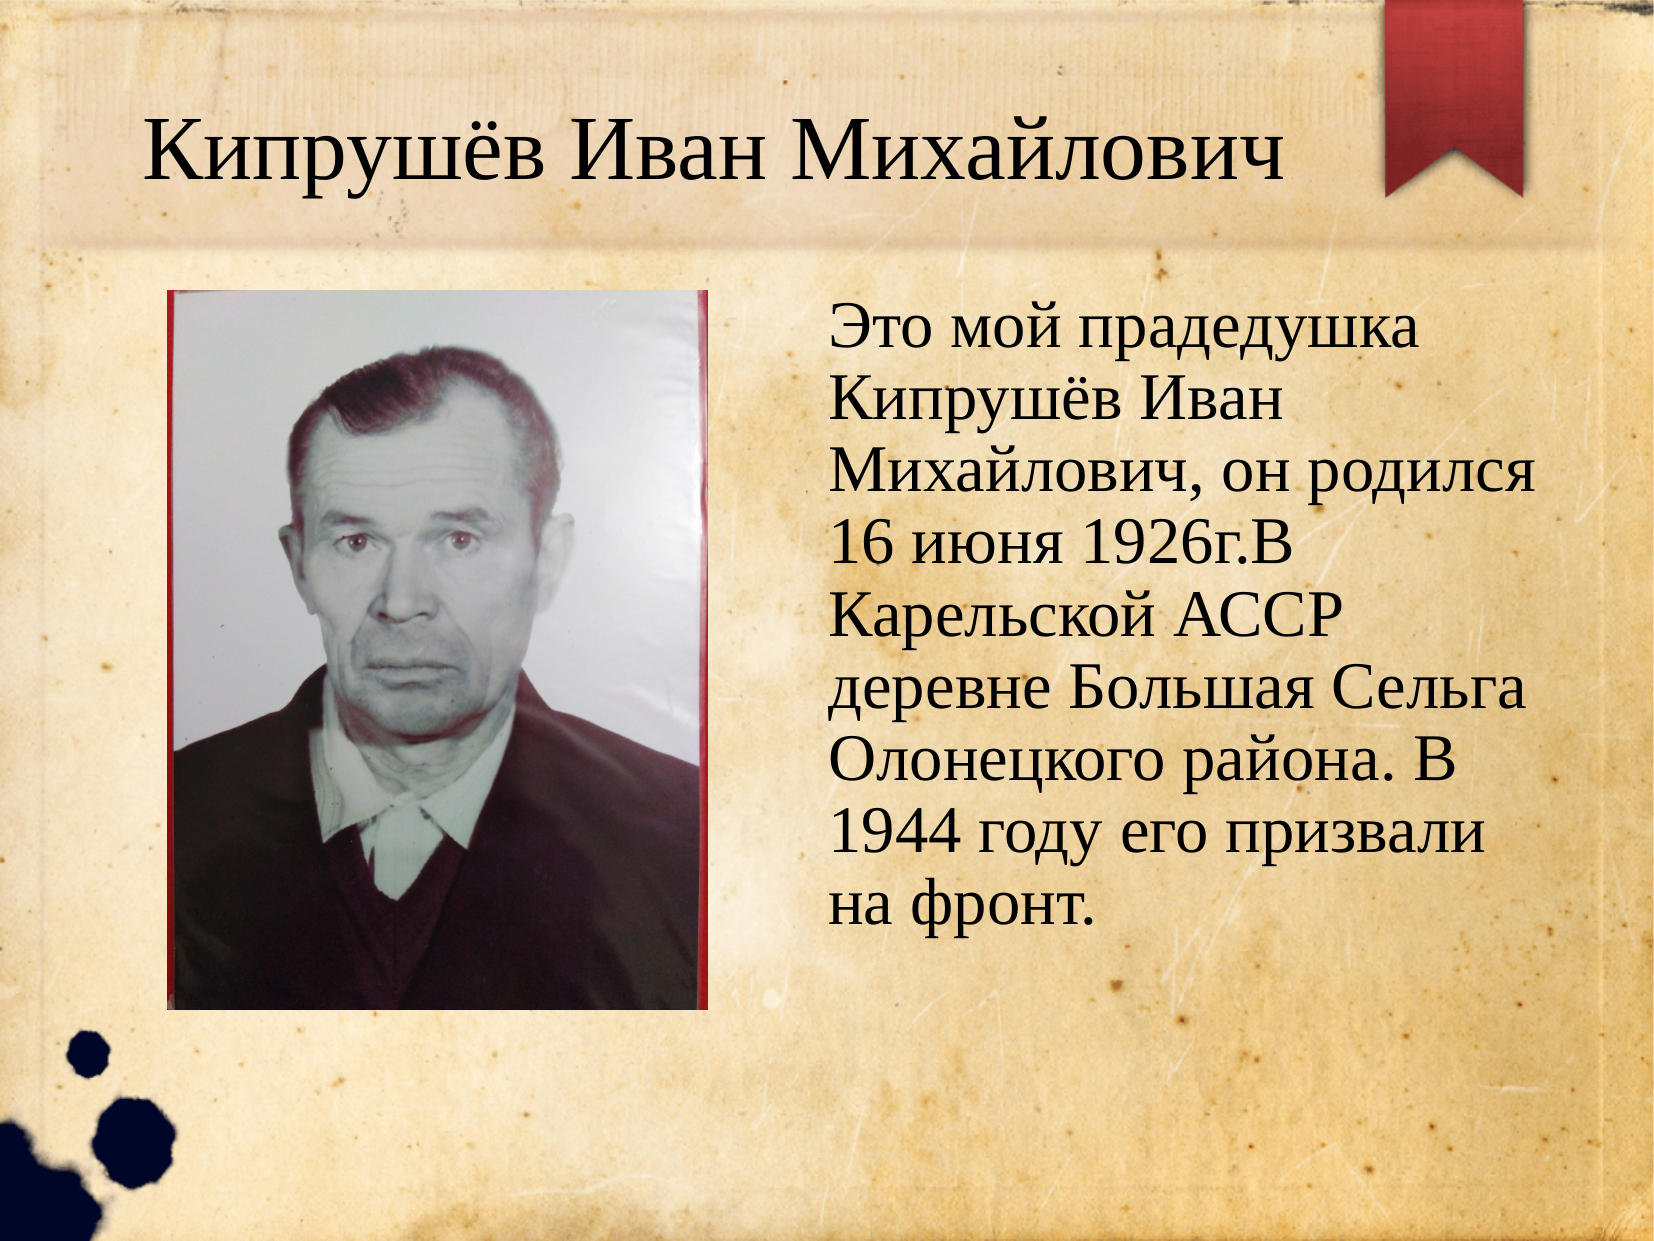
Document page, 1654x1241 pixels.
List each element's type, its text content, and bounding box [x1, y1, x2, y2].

title Кипрушёв Иван Михайлович [82, 49, 1347, 237]
list Это мой прадедушка Кипрушёв Иван Михайлович, он родился 16 июня 1926г.В Карельской АССР деревне Большая Сельга Олонецкого района. В 1944 году его призвали на фронт. [828, 290, 1539, 1010]
picture [167, 290, 708, 1010]
